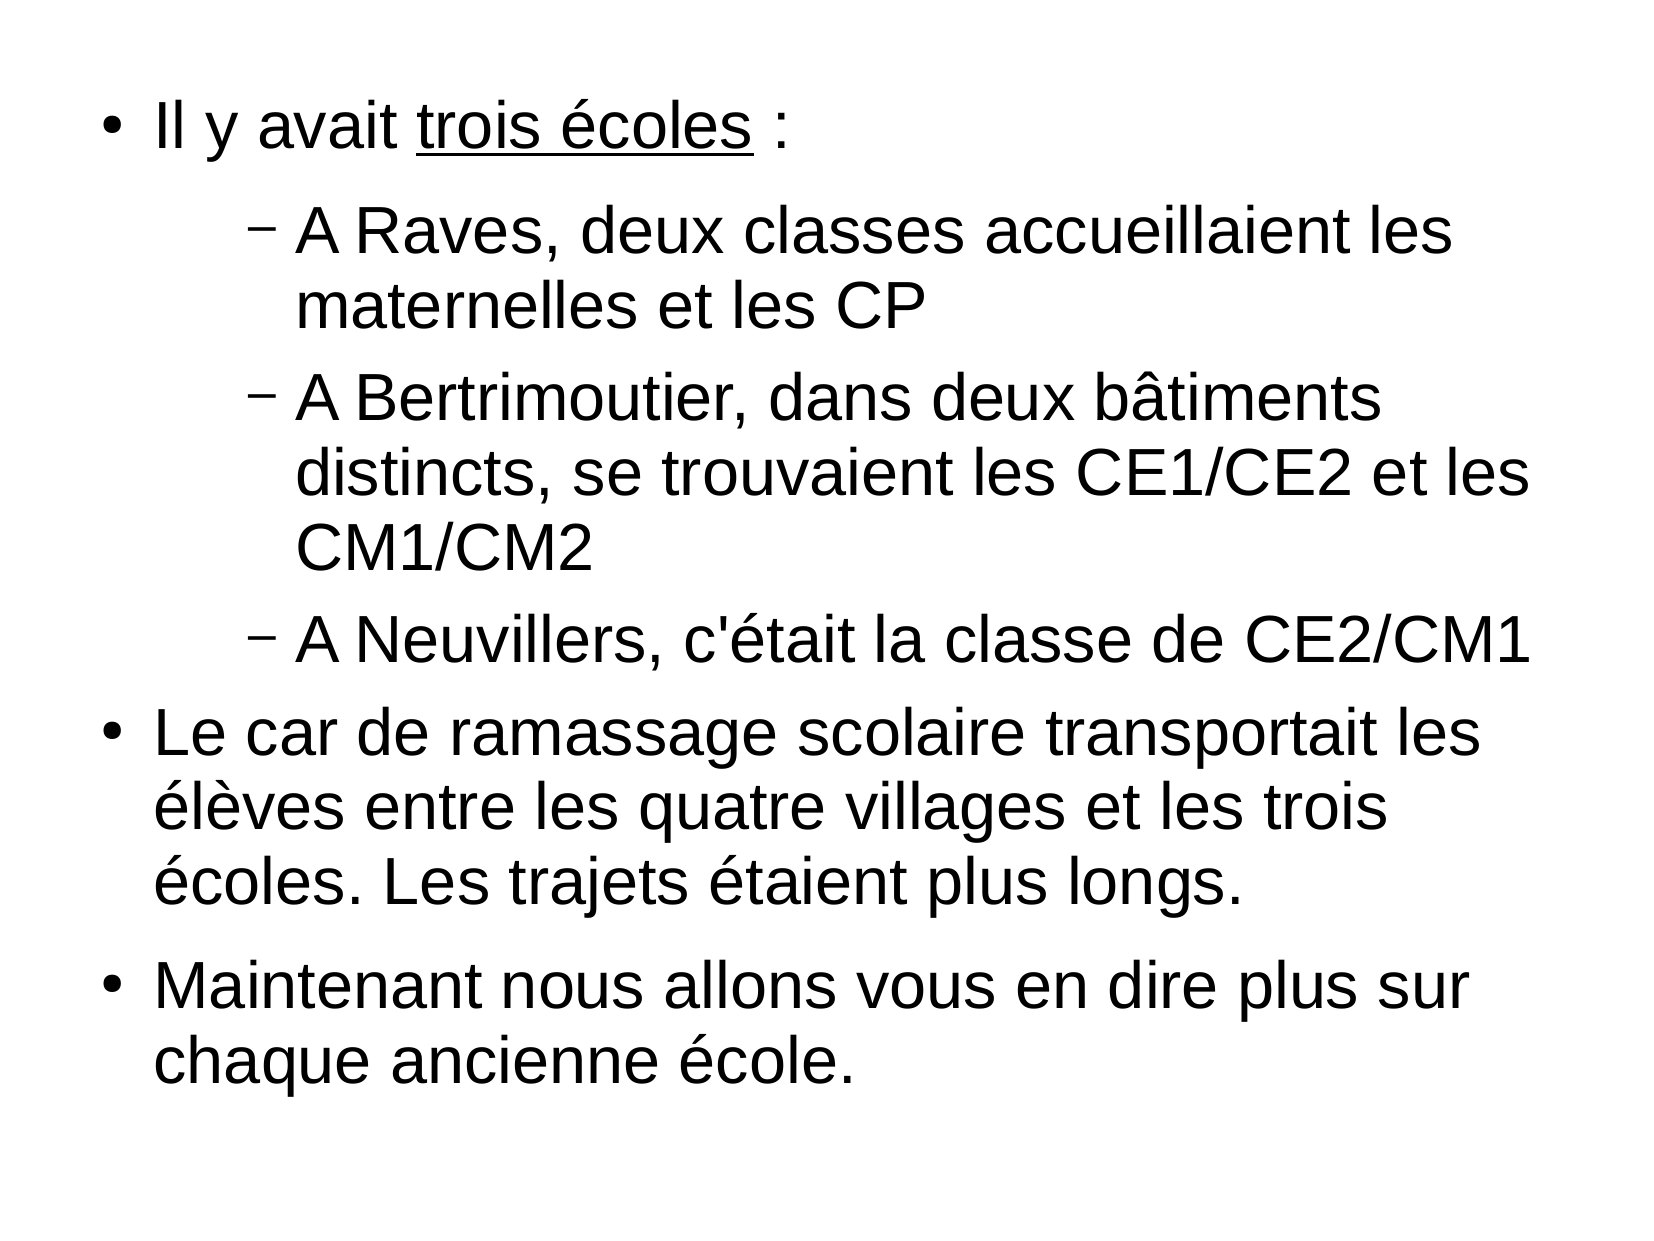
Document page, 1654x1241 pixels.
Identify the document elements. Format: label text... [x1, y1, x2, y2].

list Il y avait trois écoles : A Raves, deux classes accueillaient les maternelles et les CP A Bertrimoutier, dans deux bâtiments distincts, se trouvaient les CE1/CE2 et les CM1/CM2 A Neuvillers, c'était la classe de CE2/CM1 Le car de ramassage scolaire transportait les élèves entre les quatre villages et les trois écoles. Les trajets étaient plus longs. Maintenant nous allons vous en dire plus sur chaque ancienne école. [82, 88, 1571, 1170]
